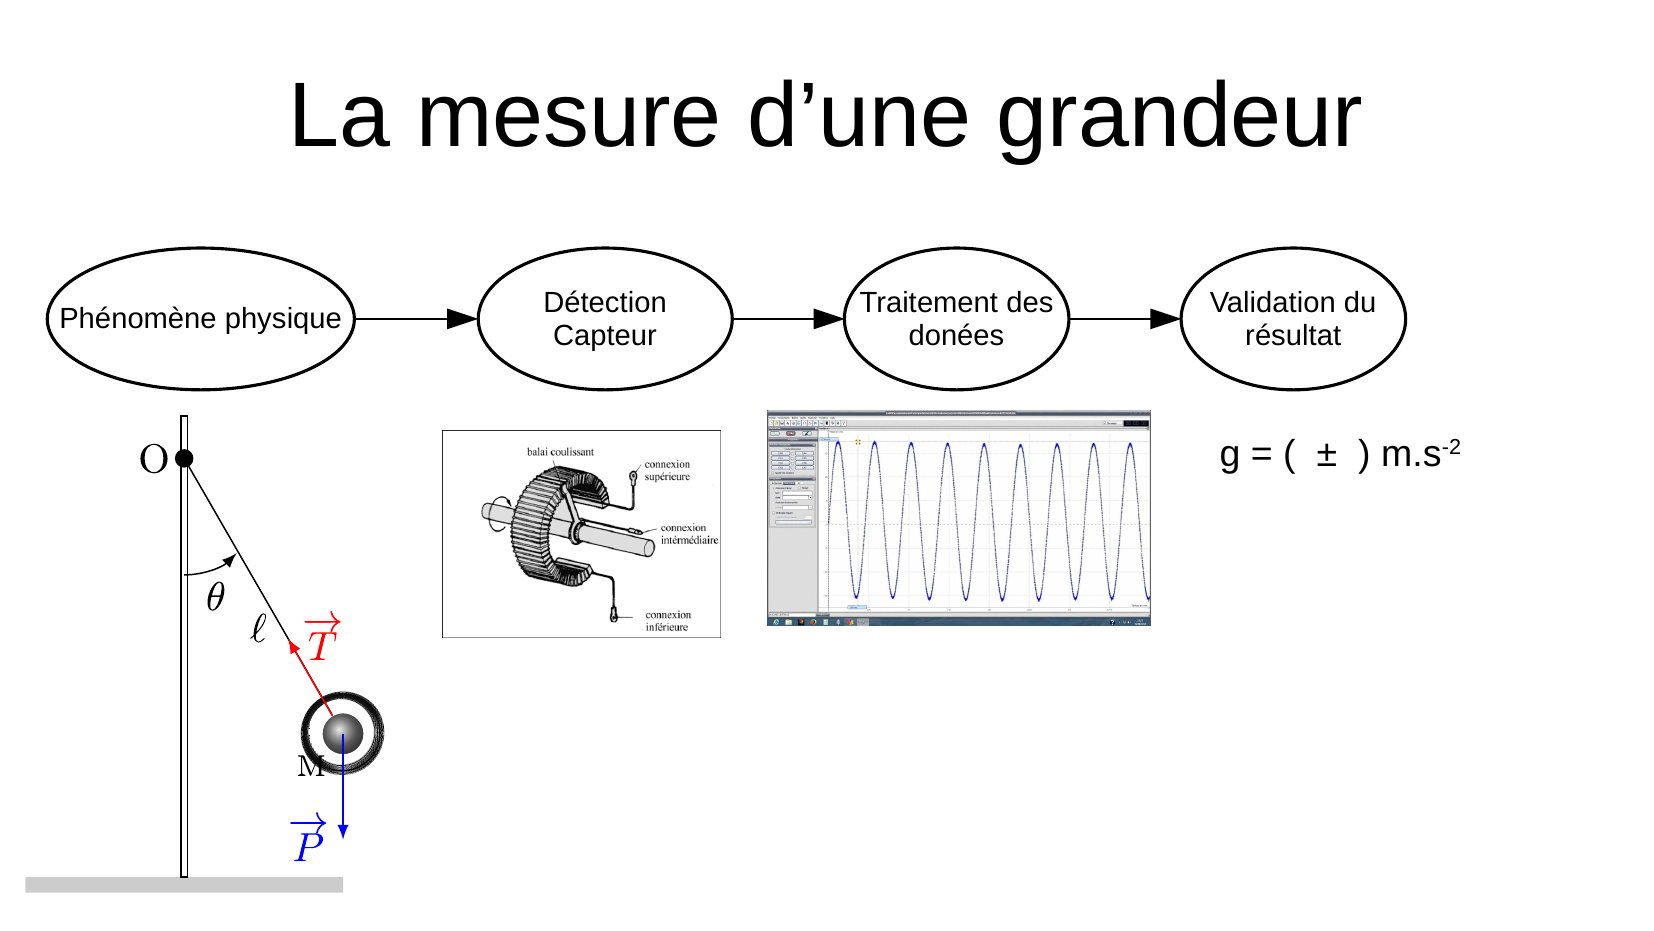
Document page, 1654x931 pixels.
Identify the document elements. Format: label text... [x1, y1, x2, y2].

picture [442, 430, 721, 638]
text_box Validation du résultat [1181, 248, 1406, 390]
picture [767, 410, 1151, 626]
title La mesure d’une grandeur [82, 37, 1571, 193]
text_box g = ( ± ) m.s-2 [1204, 425, 1524, 483]
text_box Phénomène physique [47, 248, 355, 377]
picture [0, 377, 390, 929]
text_box Traitement des donées [844, 248, 1069, 390]
text_box Détection Capteur [478, 248, 733, 390]
